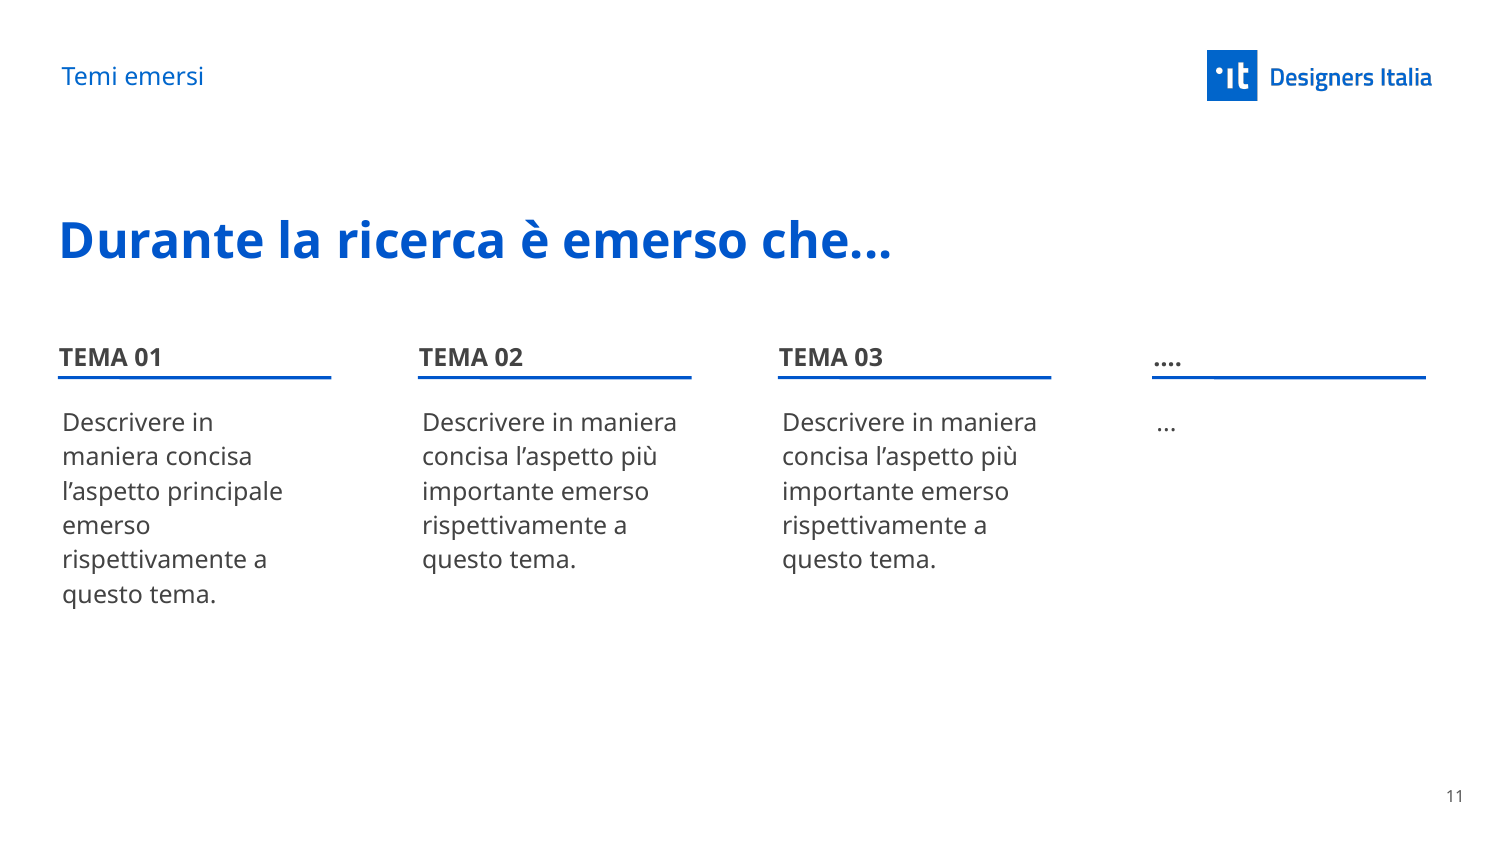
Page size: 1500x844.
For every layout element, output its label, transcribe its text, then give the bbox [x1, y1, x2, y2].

text_box ... [1141, 386, 1412, 691]
picture [1207, 50, 1445, 101]
text_box Temi emersi [46, 52, 684, 99]
text_box TEMA 02 [403, 326, 564, 373]
text_box Durante la ricerca è emerso che... [43, 193, 994, 270]
text_box TEMA 01 [43, 326, 204, 373]
slide_number <number> [1389, 764, 1480, 830]
text_box TEMA 03 [763, 326, 924, 373]
text_box …. [1138, 326, 1298, 373]
text_box Descrivere in maniera concisa l’aspetto più importante emerso rispettivamente a questo tema. [407, 386, 702, 691]
text_box Descrivere in maniera concisa l’aspetto principale emerso rispettivamente a questo tema. [47, 386, 318, 691]
text_box Descrivere in maniera concisa l’aspetto più importante emerso rispettivamente a questo tema. [767, 386, 1062, 691]
